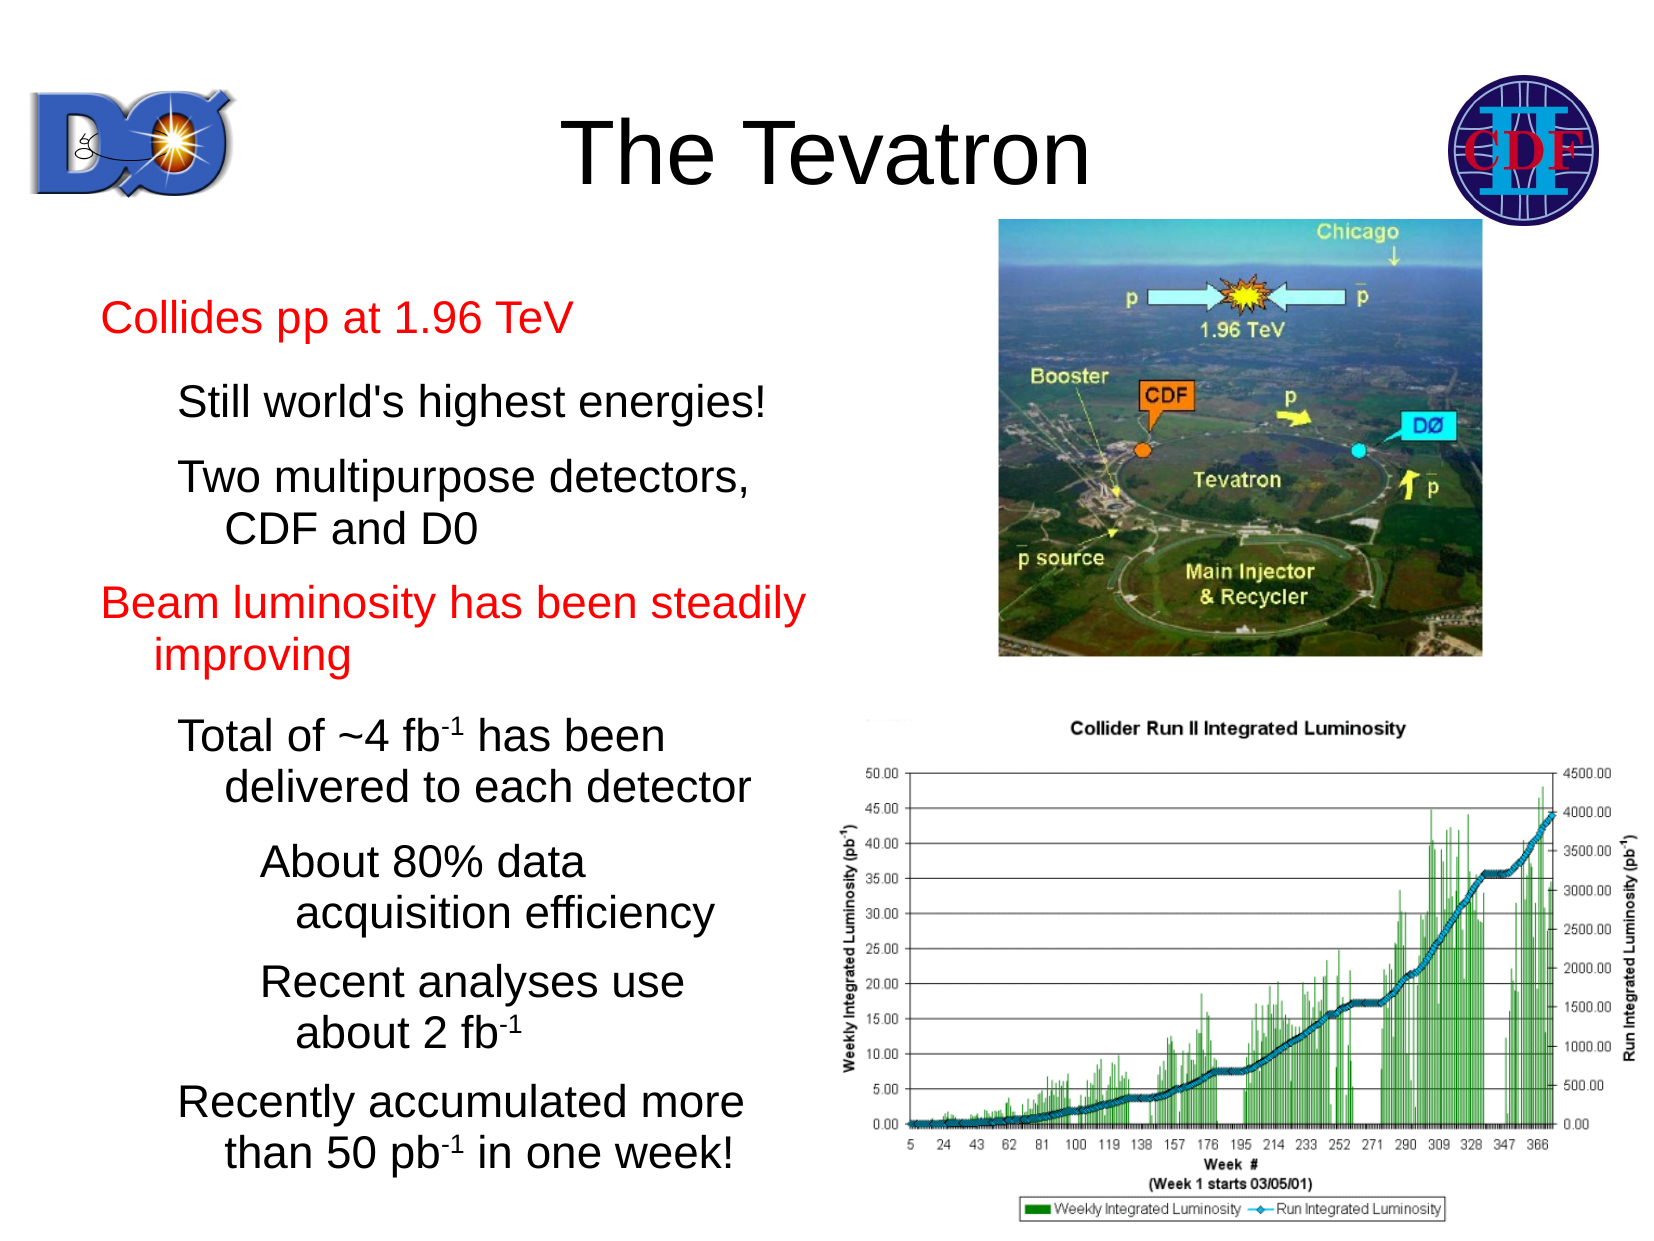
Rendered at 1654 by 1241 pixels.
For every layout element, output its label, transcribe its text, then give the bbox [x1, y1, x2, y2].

title The Tevatron [82, 49, 1571, 257]
picture [1571, 75, 1599, 226]
picture [26, 86, 82, 200]
picture [824, 661, 1653, 1227]
list Collides pp at 1.96 TeV Still world's highest energies! Two multipurpose detectors, CDF and D0 Beam luminosity has been steadily improving Total of ~4 fb-1 has been delivered to each detector About 80% data acquisition efficiency Recent analyses use about 2 fb-1 Recently accumulated more than 50 pb-1 in one week! [82, 284, 809, 1173]
picture [996, 219, 1484, 658]
